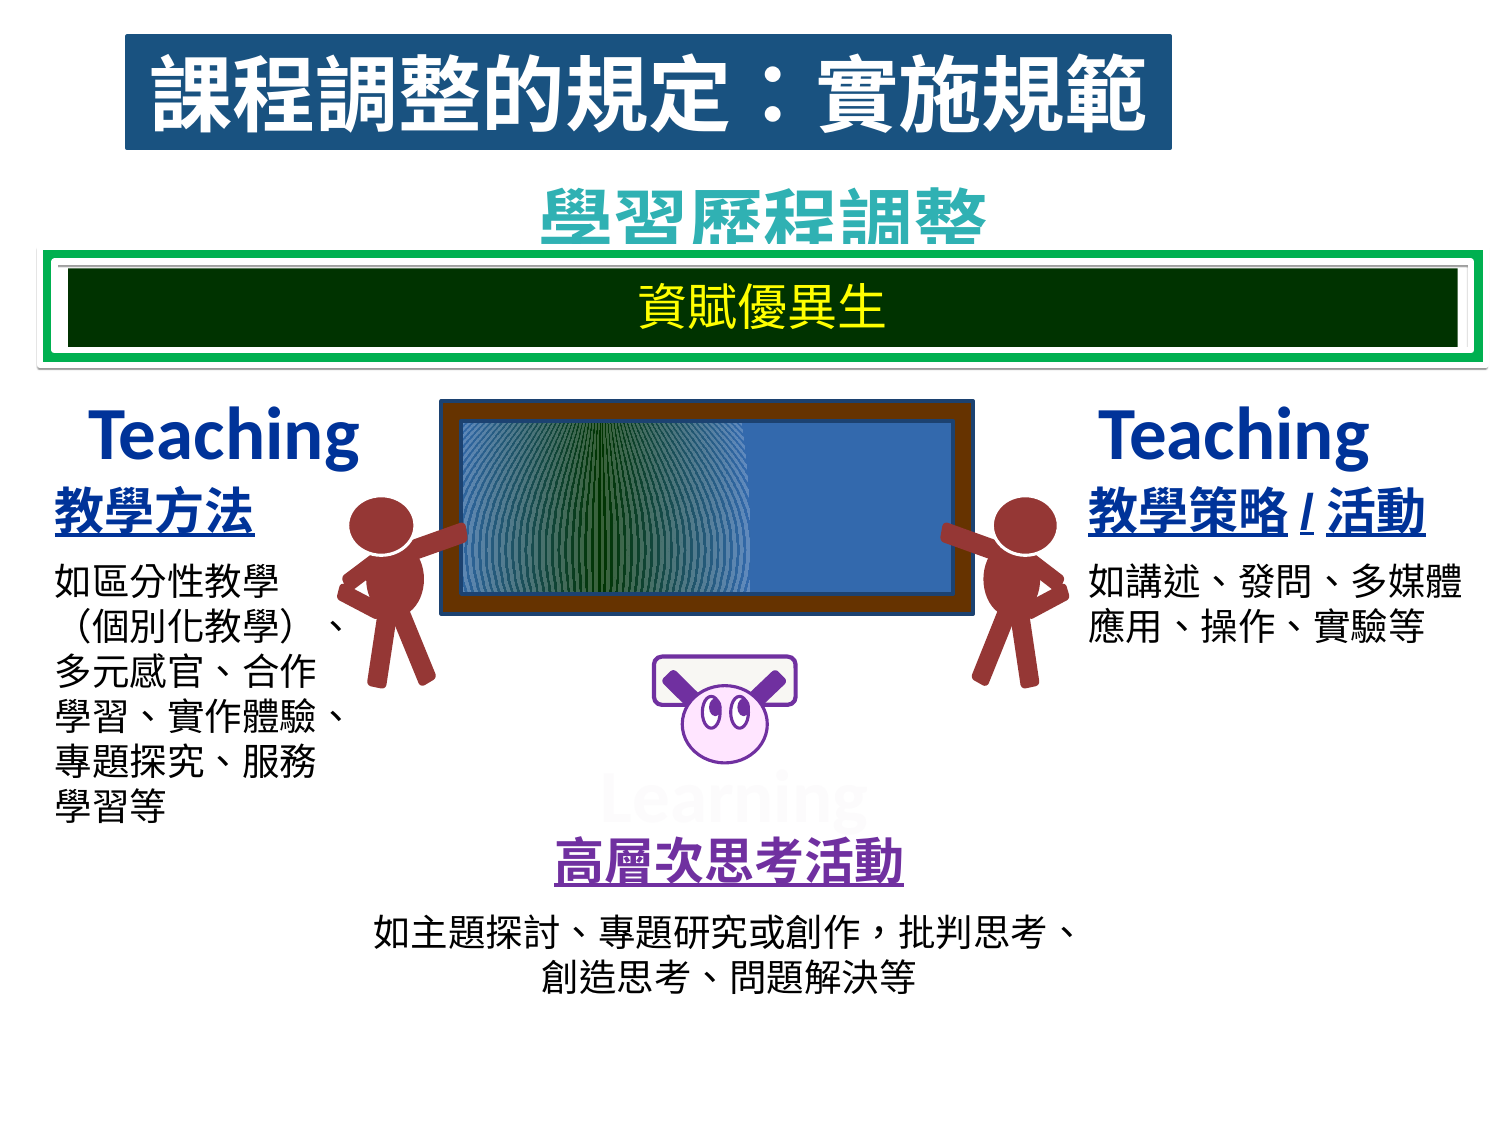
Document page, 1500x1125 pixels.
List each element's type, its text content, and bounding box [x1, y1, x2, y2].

text_box 教學策略/活動 如講述、發問、多媒體應用、操作、實驗等 [1073, 472, 1500, 656]
text_box Learning [585, 739, 884, 846]
text_box 高層次思考活動 如主題探討、專題研究或創作，批判思考、創造思考、問題解決等 [840, 846, 879, 883]
text_box 資賦優異生 [68, 268, 1458, 350]
text_box [653, 656, 796, 763]
text_box 教學方法 如區分性教學（個別化教學）、多元感官、合作學習、實作體驗、專題探究、服務學習等 [39, 472, 347, 836]
text_box 課程調整的規定：實施規範 [127, 36, 1170, 149]
text_box 學習歷程調整 [94, 151, 1432, 246]
text_box 學習歷程調整 [94, 262, 1432, 268]
text_box 高層次思考活動 如主題探討、專題研究或創作，批判思考、創造思考、問題解決等 [776, 846, 834, 883]
text_box 高層次思考活動 如主題探討、專題研究或創作，批判思考、創造思考、問題解決等 [611, 846, 788, 883]
text_box 學習歷程調整 [956, 220, 979, 227]
text_box Teaching [73, 377, 375, 483]
text_box 學習歷程調整 [701, 198, 749, 246]
text_box 學習歷程調整 [875, 222, 901, 246]
text_box 學習歷程調整 [635, 233, 667, 237]
text_box 高層次思考活動 如主題探討、專題研究或創作，批判思考、創造思考、問題解決等 [346, 822, 1112, 1051]
text_box Teaching [1083, 377, 1385, 483]
text_box [29, 246, 1500, 687]
